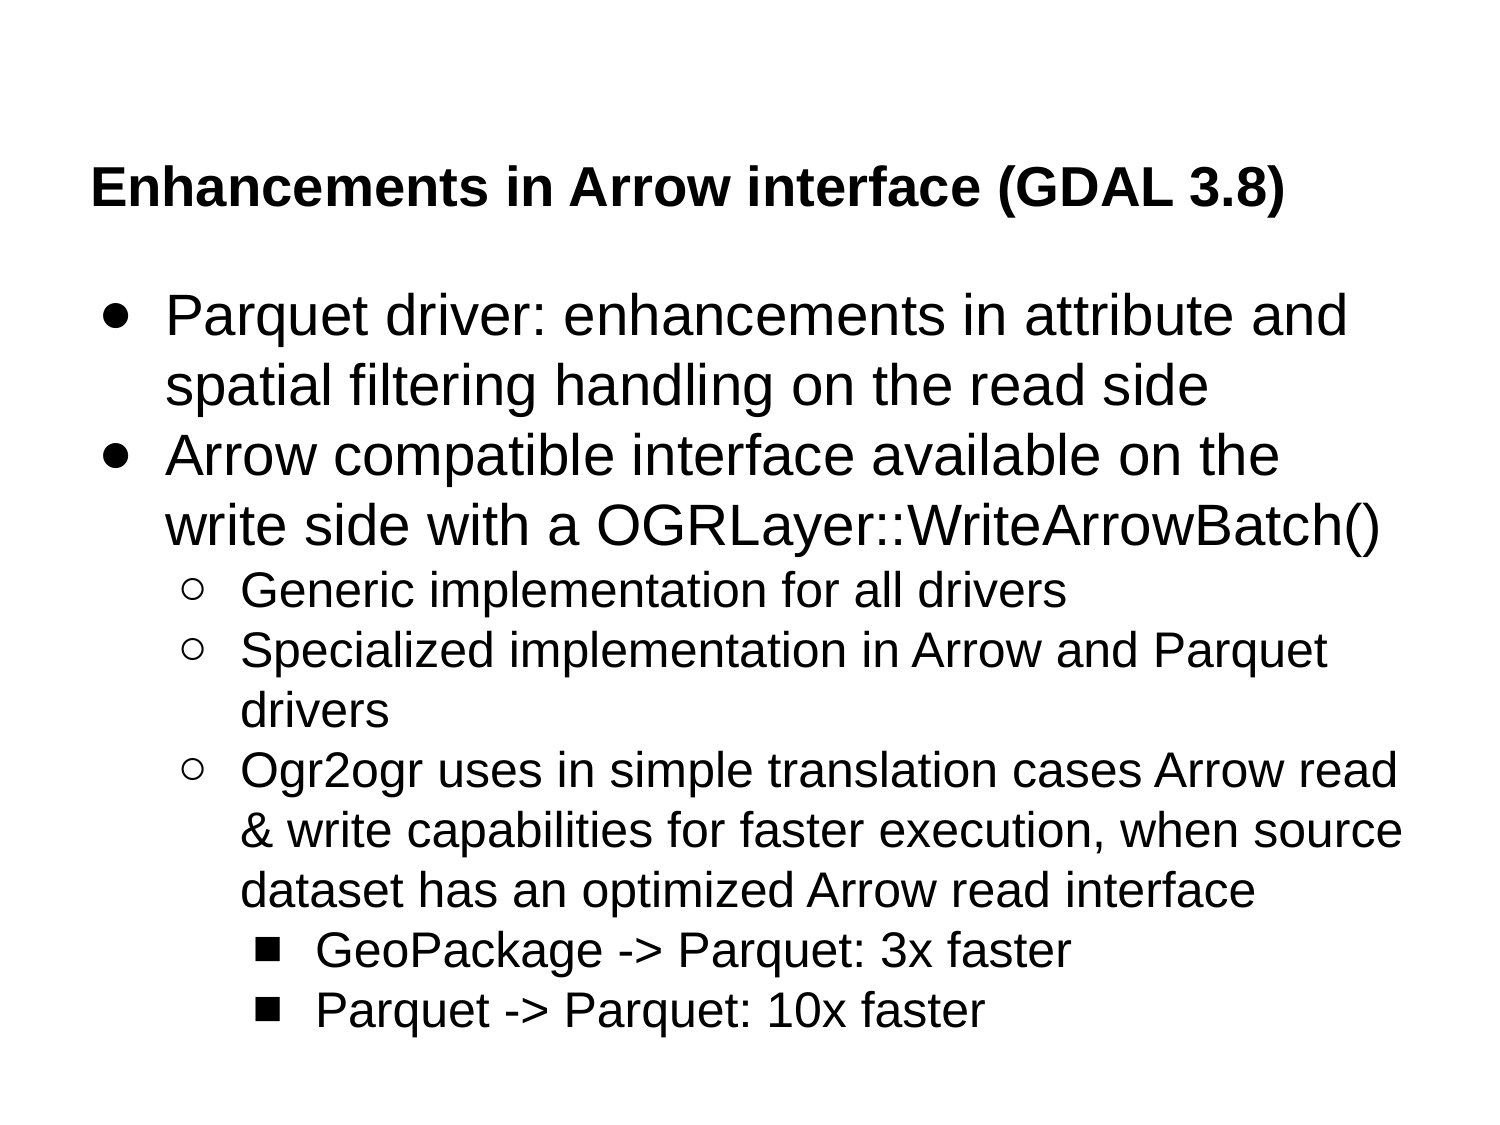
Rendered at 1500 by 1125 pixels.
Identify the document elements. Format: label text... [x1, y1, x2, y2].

list Parquet driver: enhancements in attribute and spatial filtering handling on the read side Arrow compatible interface available on the write side with a OGRLayer::WriteArrowBatch() Generic implementation for all drivers Specialized implementation in Arrow and Parquet drivers Ogr2ogr uses in simple translation cases Arrow read & write capabilities for faster execution, when source dataset has an optimized Arrow read interface GeoPackage -> Parquet: 3x faster Parquet -> Parquet: 10x faster [75, 262, 1425, 1078]
title Enhancements in Arrow interface (GDAL 3.8) [75, 45, 1425, 233]
